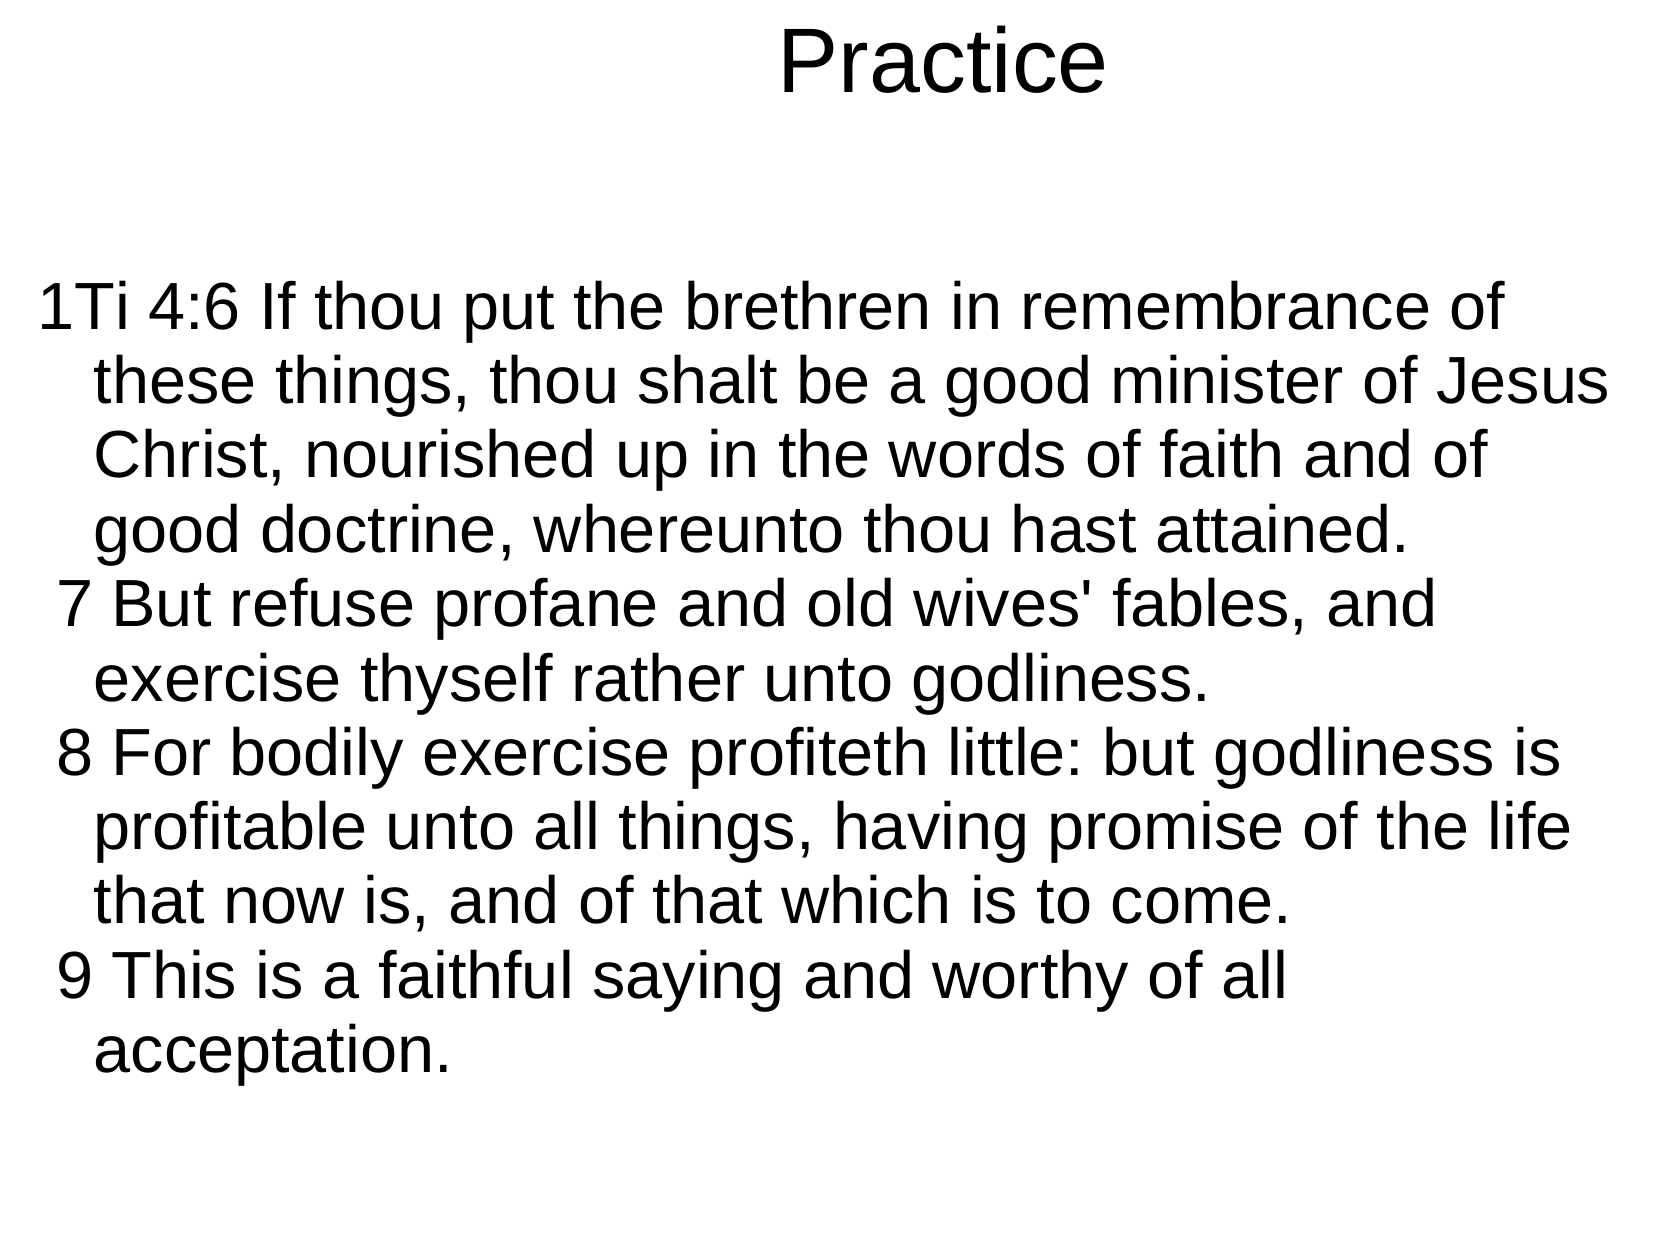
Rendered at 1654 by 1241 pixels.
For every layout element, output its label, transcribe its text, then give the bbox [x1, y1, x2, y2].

title Practice [199, 0, 1654, 155]
subtitle 1Ti 4:6 If thou put the brethren in remembrance of these things, thou shalt be a good minister of Jesus Christ, nourished up in the words of faith and of good doctrine, whereunto thou hast attained. 7 But refuse profane and old wives' fables, and exercise thyself rather unto godliness. 8 For bodily exercise profiteth little: but godliness is profitable unto all things, having promise of the life that now is, and of that which is to come. 9 This is a faithful saying and worthy of all acceptation. [37, 265, 1613, 1088]
